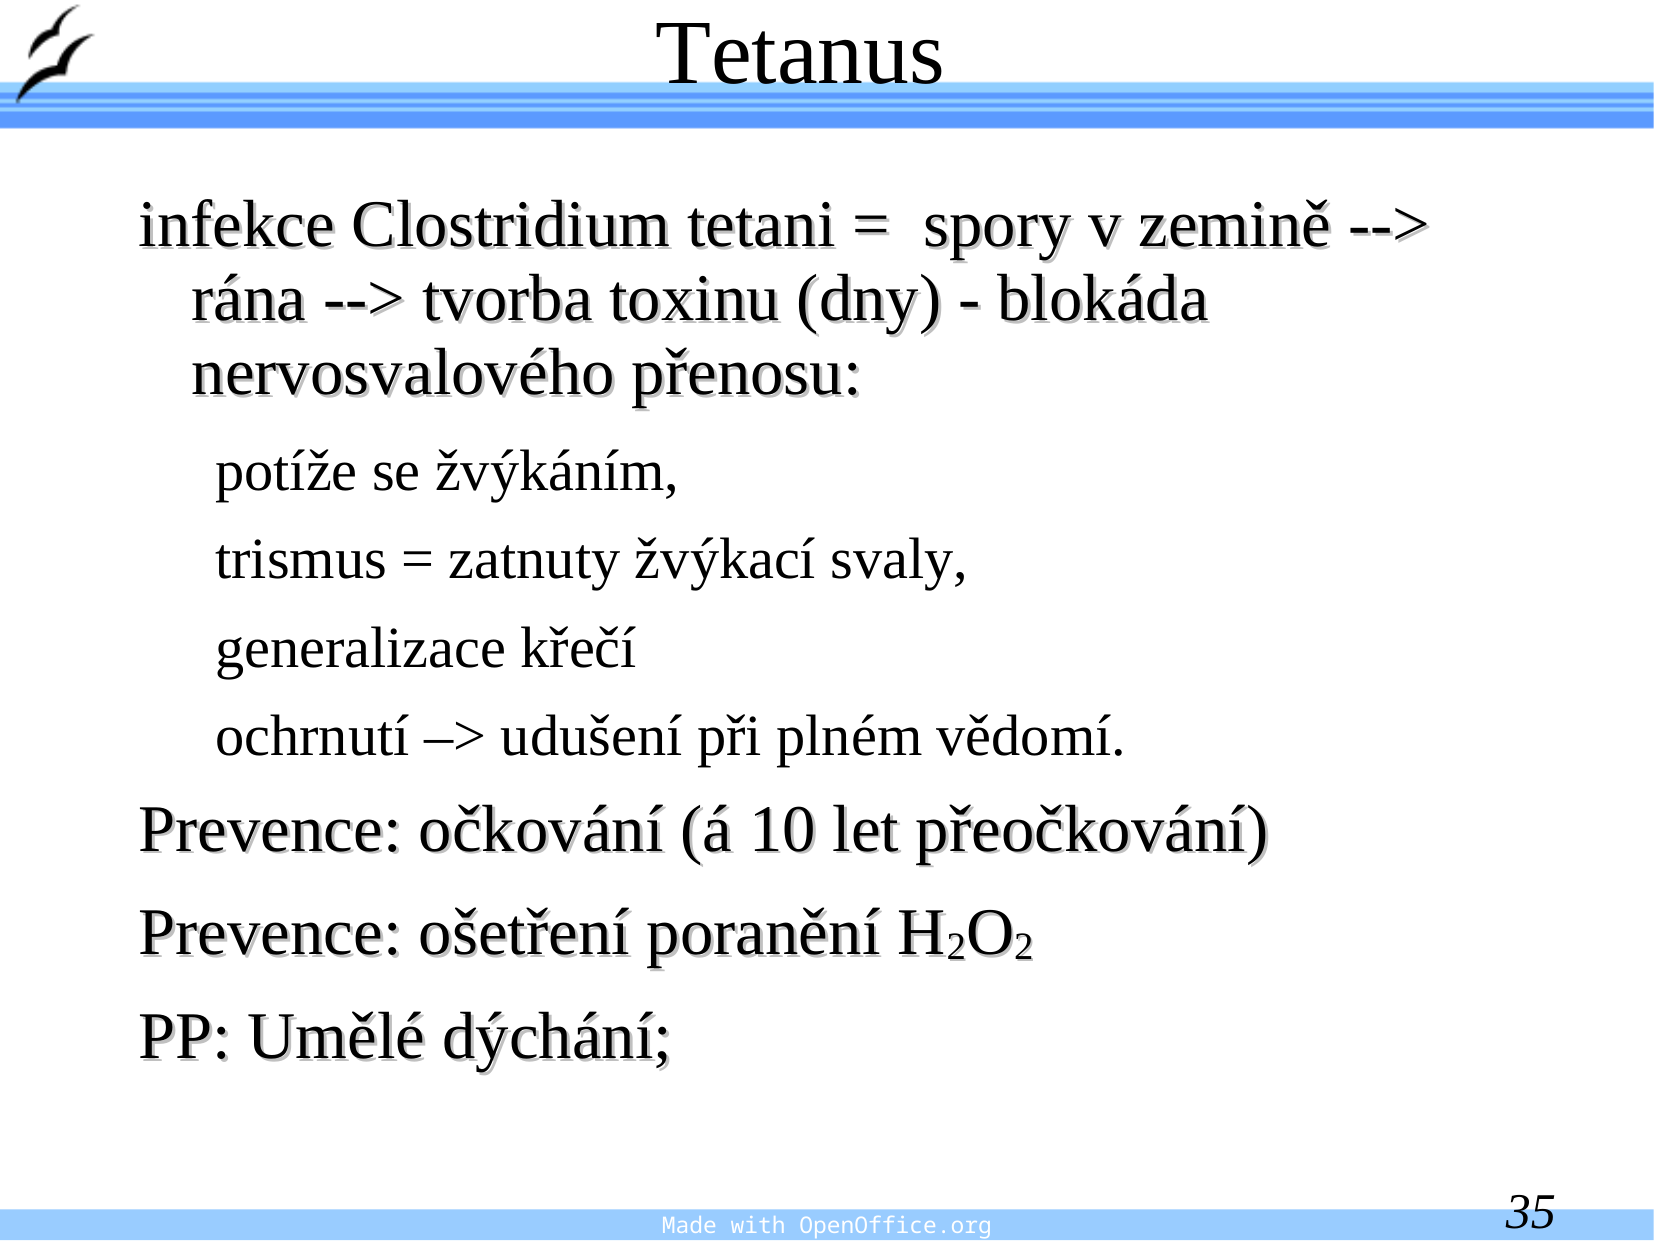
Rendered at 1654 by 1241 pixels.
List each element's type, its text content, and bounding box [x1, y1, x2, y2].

list infekce Clostridium tetani = spory v zemině --> rána --> tvorba toxinu (dny) - blokáda nervosvalového přenosu: potíže se žvýkáním, trismus = zatnuty žvýkací svaly, generalizace křečí ochrnutí –> udušení při plném vědomí. Prevence: očkování (á 10 let přeočkování) Prevence: ošetření poranění H2O2 PP: Umělé dýchání; [120, 187, 1533, 1238]
title Tetanus [94, 0, 1507, 107]
picture [0, 0, 1654, 133]
